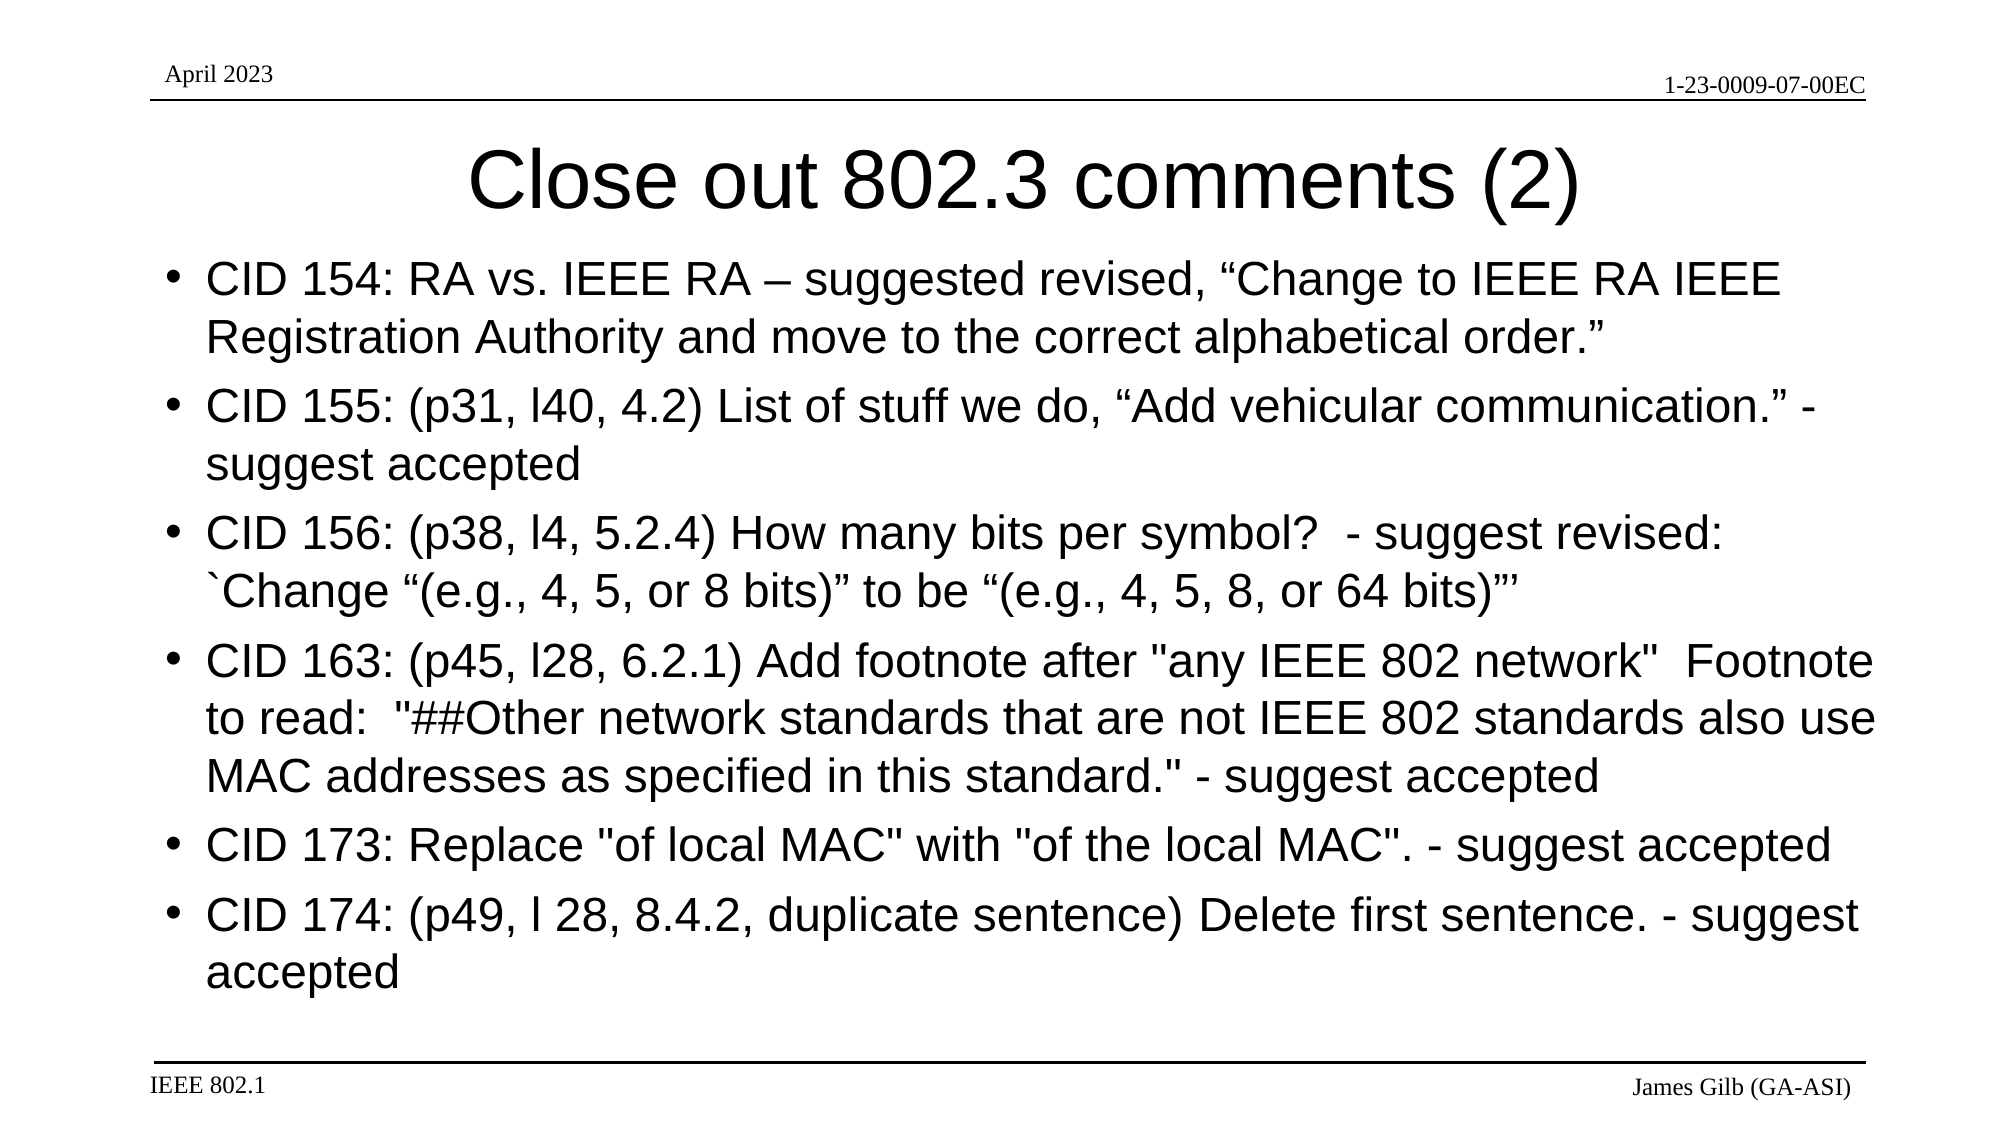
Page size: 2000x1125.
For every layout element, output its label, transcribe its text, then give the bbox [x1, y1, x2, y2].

list CID 154: RA vs. IEEE RA – suggested revised, “Change to IEEE RA IEEE Registration Authority and move to the correct alphabetical order.” CID 155: (p31, l40, 4.2) List of stuff we do, “Add vehicular communication.” - suggest accepted CID 156: (p38, l4, 5.2.4) How many bits per symbol? - suggest revised: `Change “(e.g., 4, 5, or 8 bits)” to be “(e.g., 4, 5, 8, or 64 bits)”’ CID 163: (p45, l28, 6.2.1) Add footnote after "any IEEE 802 network" Footnote to read: "##Other network standards that are not IEEE 802 standards also use MAC addresses as specified in this standard." - suggest accepted CID 173: Replace "of local MAC" with "of the local MAC". - suggest accepted CID 174: (p49, l 28, 8.4.2, duplicate sentence) Delete first sentence. - suggest accepted [150, 239, 1900, 1051]
title Close out 802.3 comments (2) [149, 112, 1900, 238]
